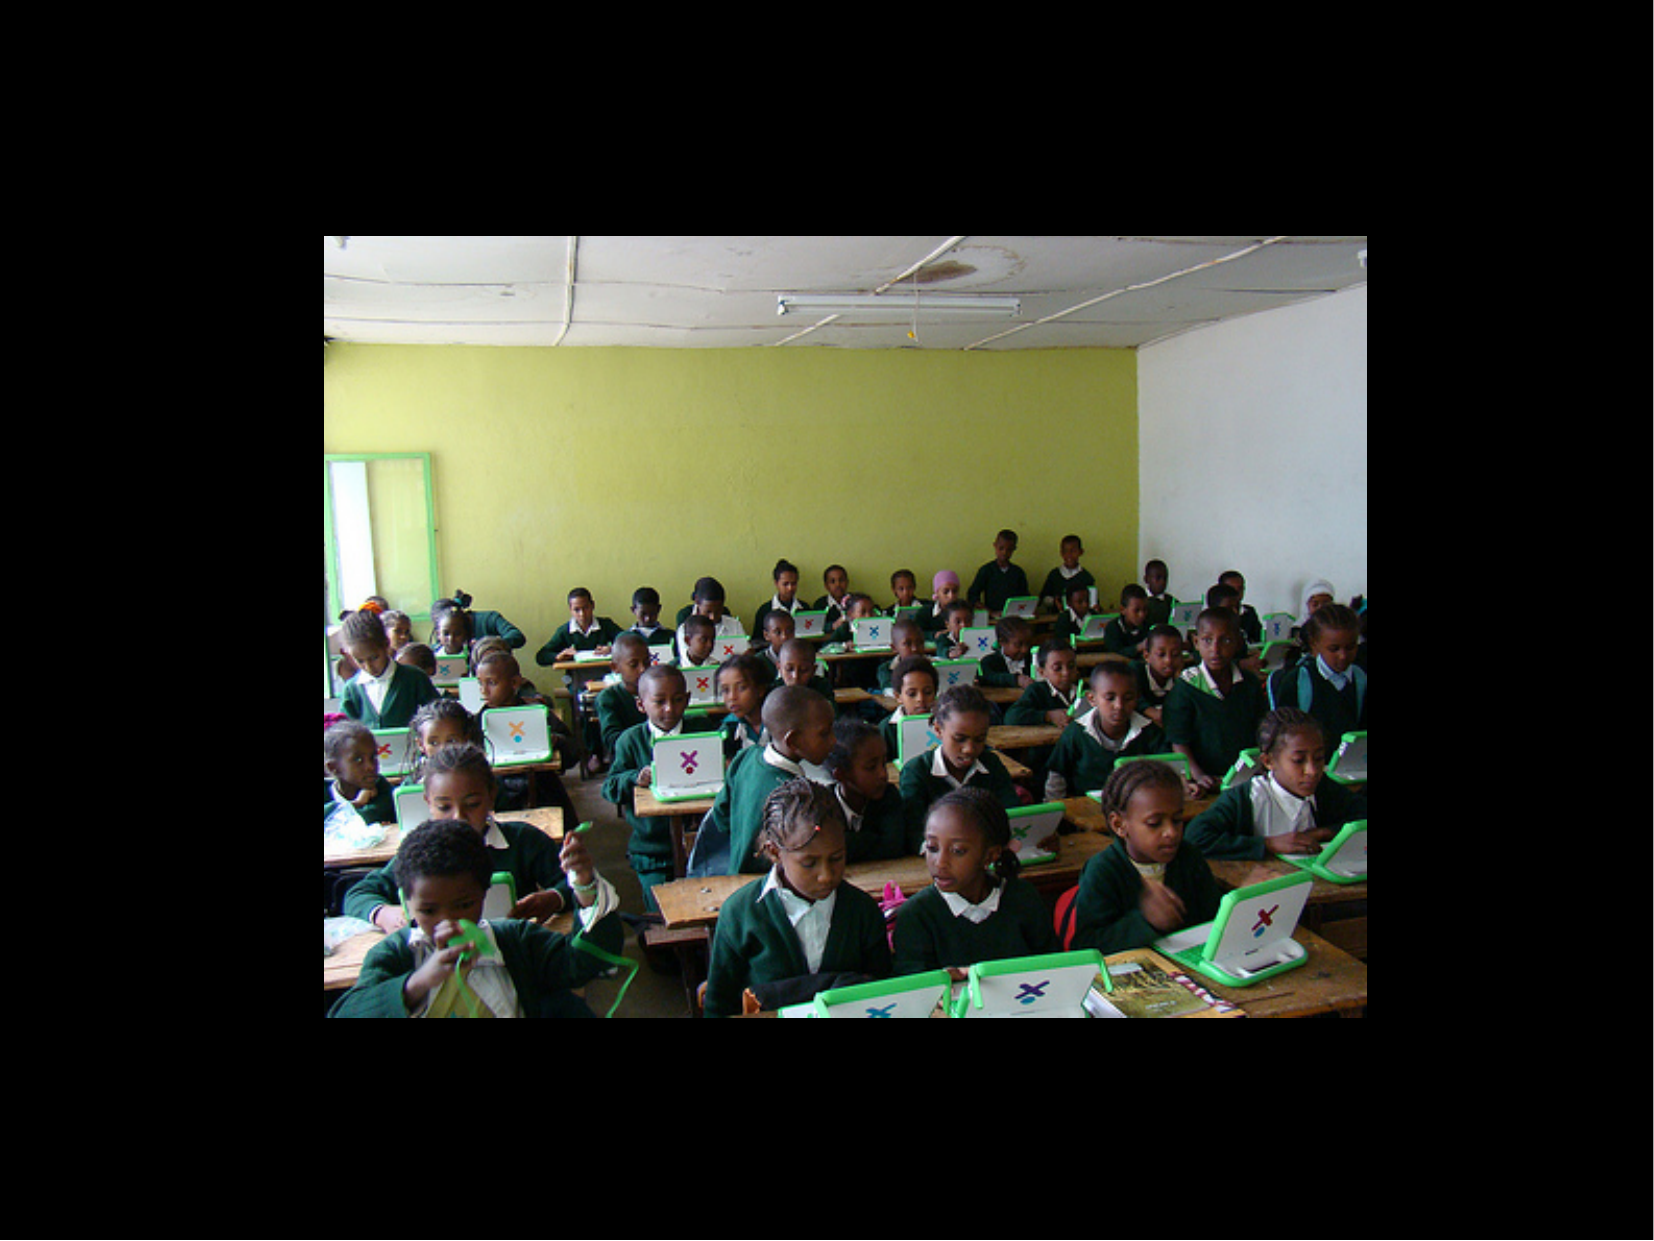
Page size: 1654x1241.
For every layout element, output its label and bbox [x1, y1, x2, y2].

picture [324, 236, 1367, 1018]
